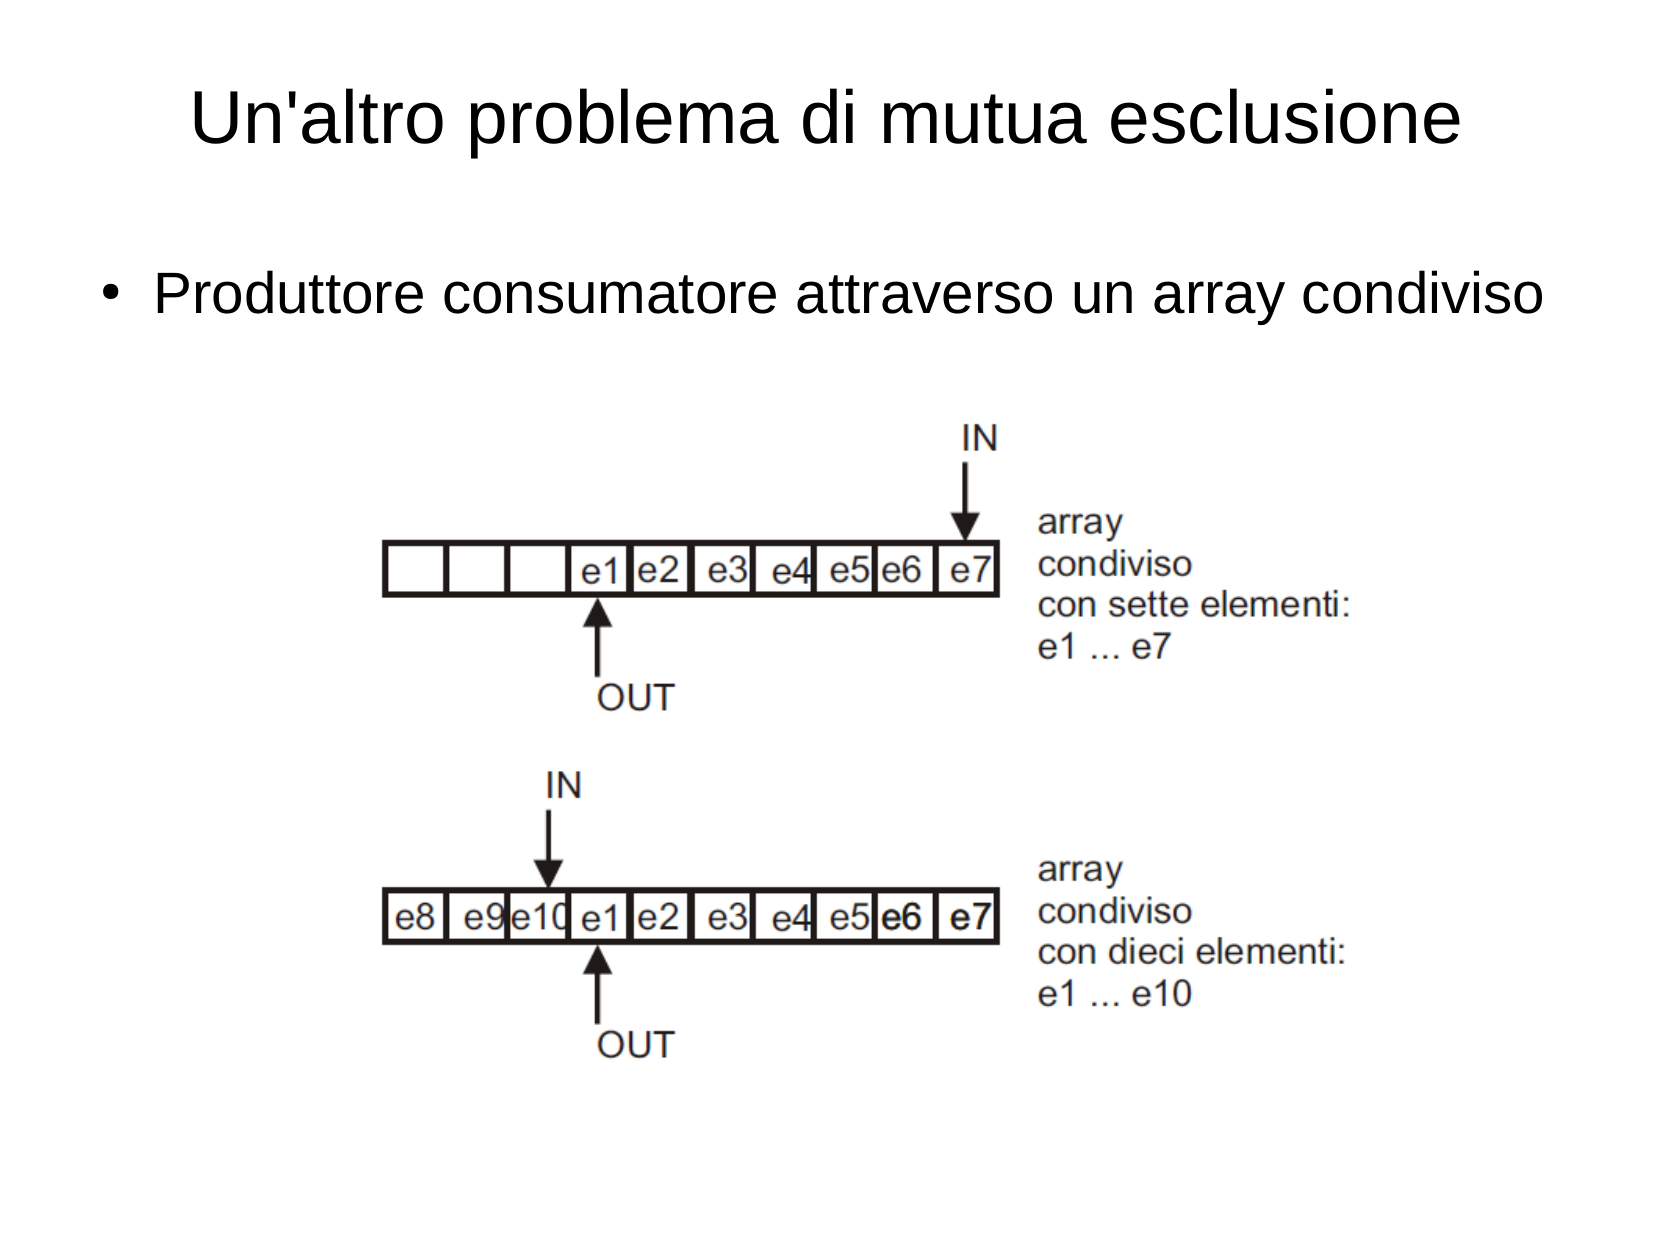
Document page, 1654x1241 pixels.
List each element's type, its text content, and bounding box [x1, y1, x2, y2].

list Produttore consumatore attraverso un array condiviso [82, 260, 1571, 980]
title Un'altro problema di mutua esclusione [82, 13, 1571, 222]
picture [337, 415, 1374, 1061]
